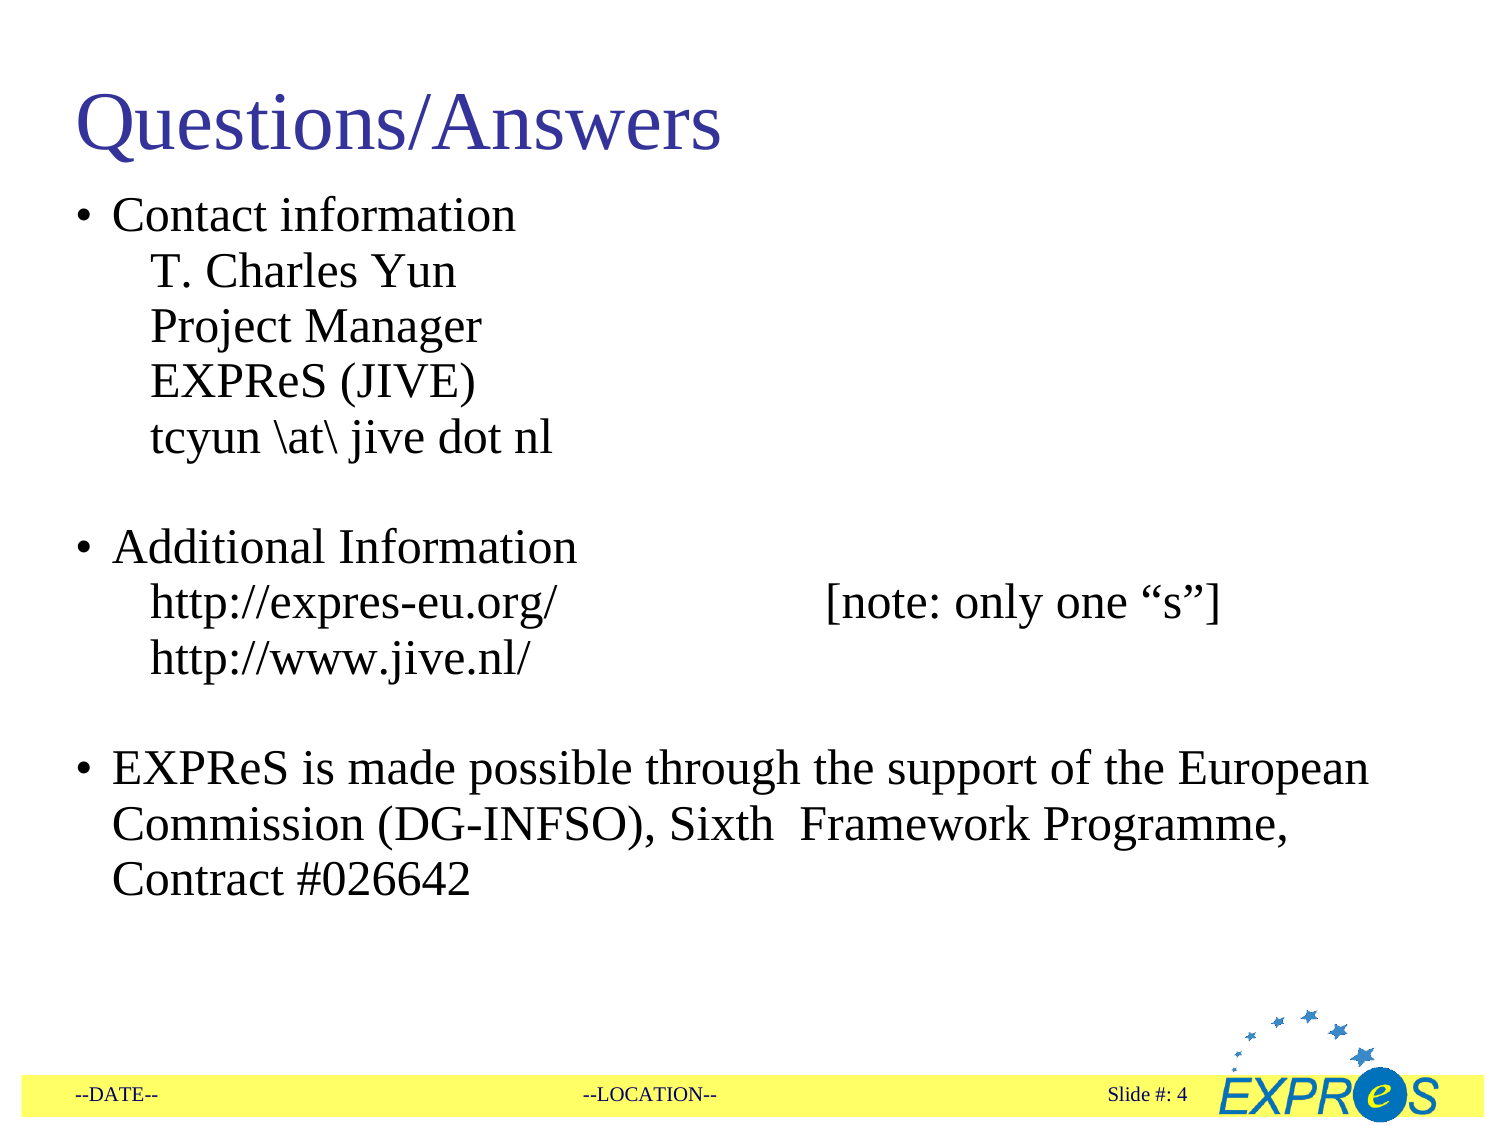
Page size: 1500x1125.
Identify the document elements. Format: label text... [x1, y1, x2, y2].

list Contact information T. Charles Yun Project Manager EXPReS (JIVE) tcyun \at\ jive dot nl Additional Information http://expres-eu.org/ [note: only one “s”] http://www.jive.nl/ EXPReS is made possible through the support of the European Commission (DG-INFSO), Sixth Framework Programme, Contract #026642 [75, 187, 1426, 1038]
title Questions/Answers [75, 71, 1426, 172]
picture [21, 1006, 1500, 1125]
